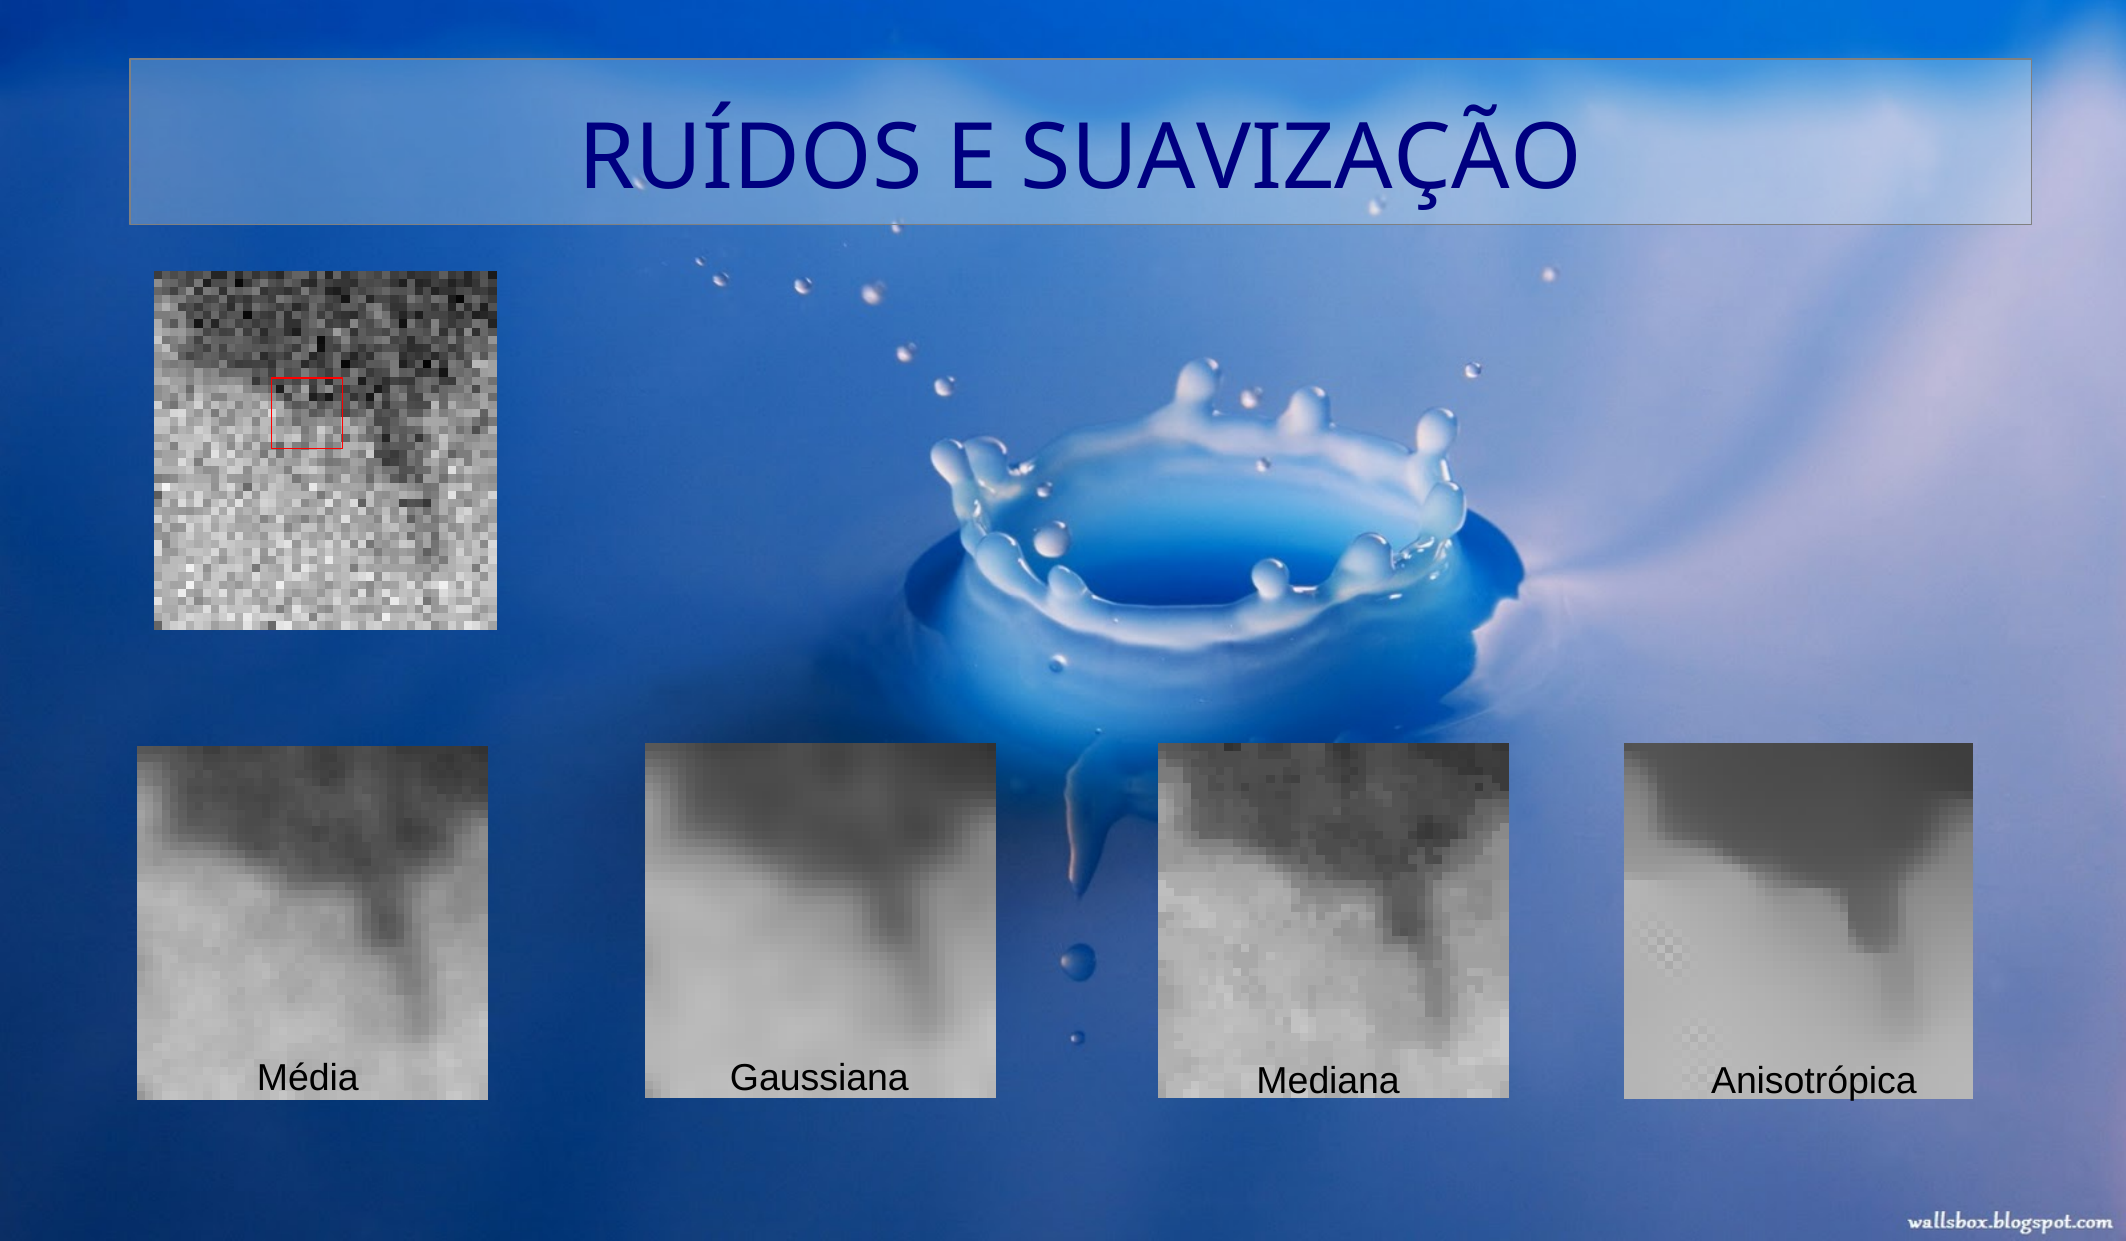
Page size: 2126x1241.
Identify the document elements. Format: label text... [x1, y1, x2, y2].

text_box Anisotrópica [1696, 1052, 1997, 1123]
text_box Média [242, 1049, 409, 1120]
picture [0, 0, 2126, 1241]
text_box Gaussiana [715, 1049, 981, 1120]
text_box Mediana [1241, 1052, 1462, 1123]
text_box RUÍDOS E SUAVIZAÇÃO [129, 59, 2032, 225]
